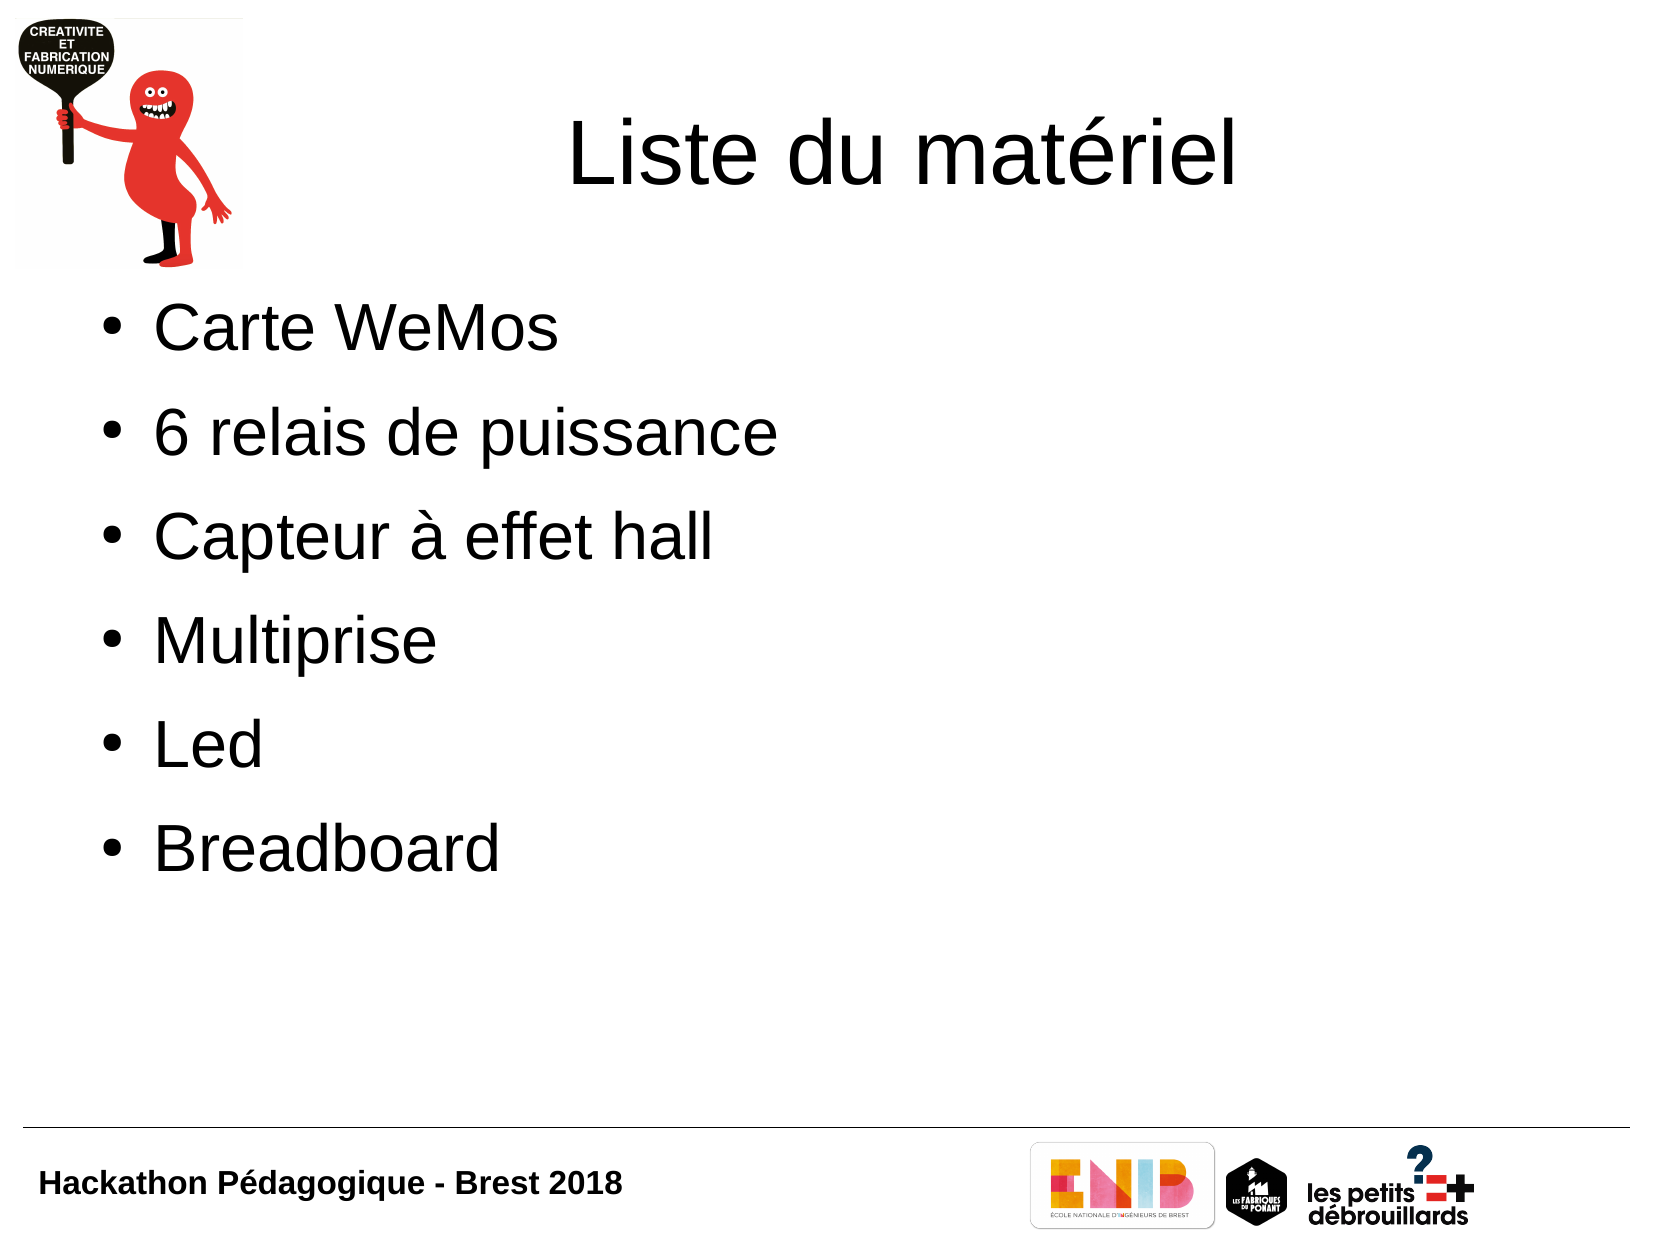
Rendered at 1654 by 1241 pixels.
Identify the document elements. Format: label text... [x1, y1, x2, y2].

text_box Hackathon Pédagogique - Brest 2018 [23, 1157, 945, 1210]
picture [1308, 1145, 1474, 1225]
list Carte WeMos 6 relais de puissance Capteur à effet hall Multiprise Led Breadboard [82, 290, 1571, 1109]
picture [15, 18, 243, 269]
picture [1015, 1127, 1287, 1241]
title Liste du matériel [243, 49, 1571, 257]
